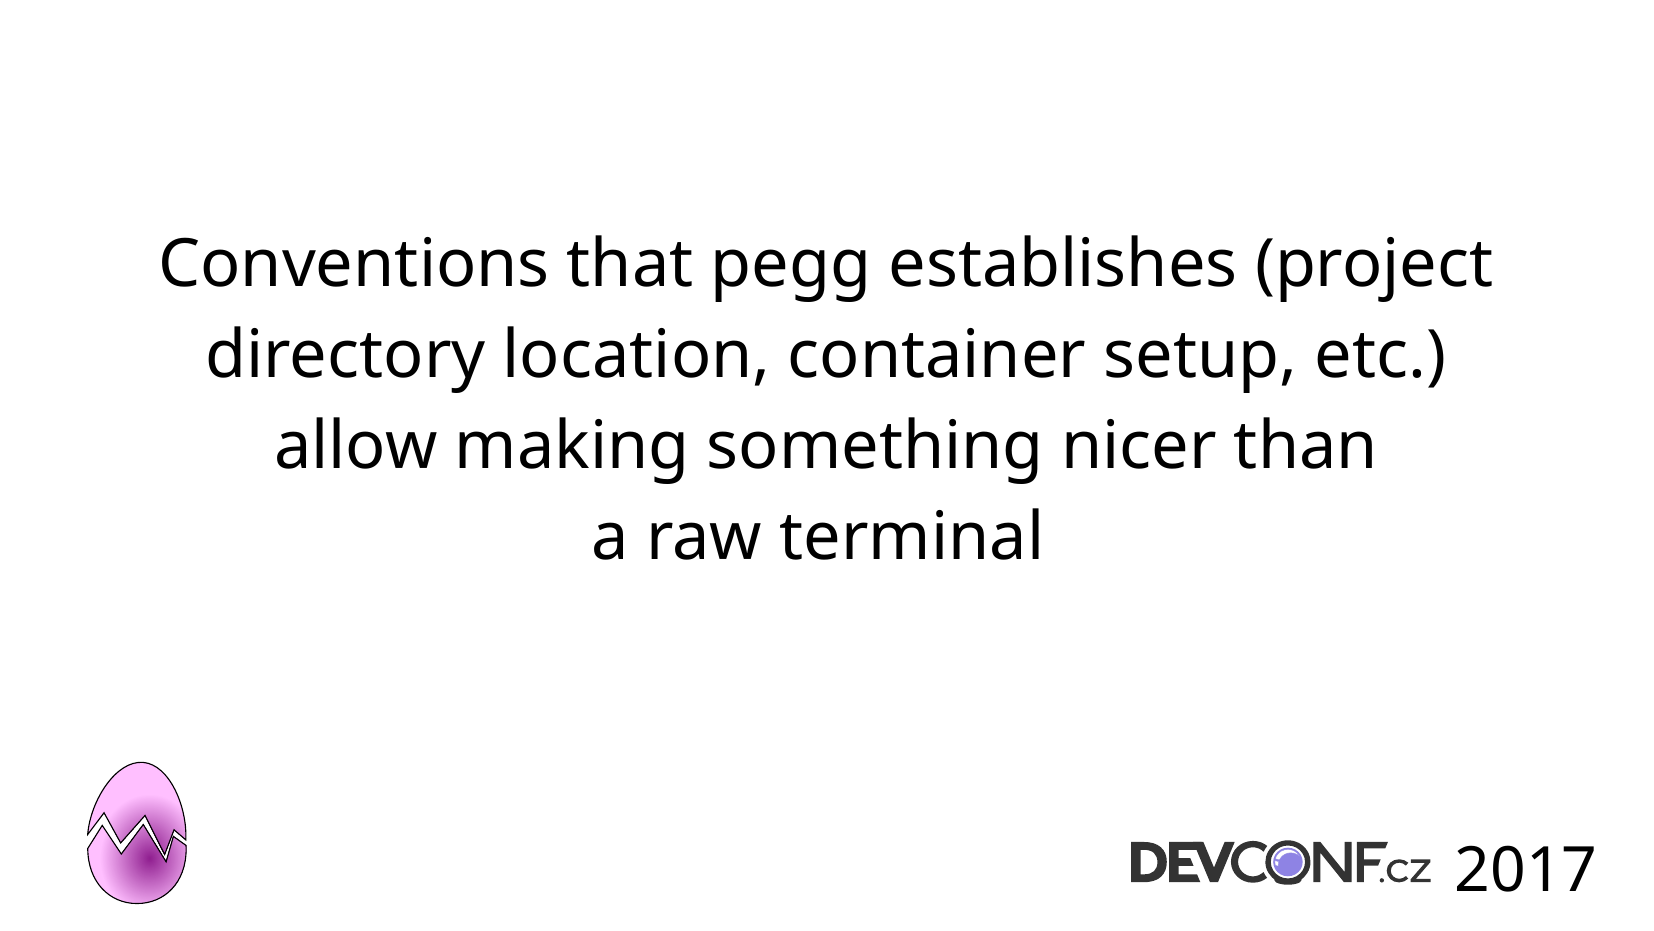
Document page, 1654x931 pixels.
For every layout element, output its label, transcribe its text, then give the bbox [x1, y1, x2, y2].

subtitle Conventions that pegg establishes (project directory location, container setup, etc.) allow making something nicer than a raw terminal [82, 37, 1571, 758]
